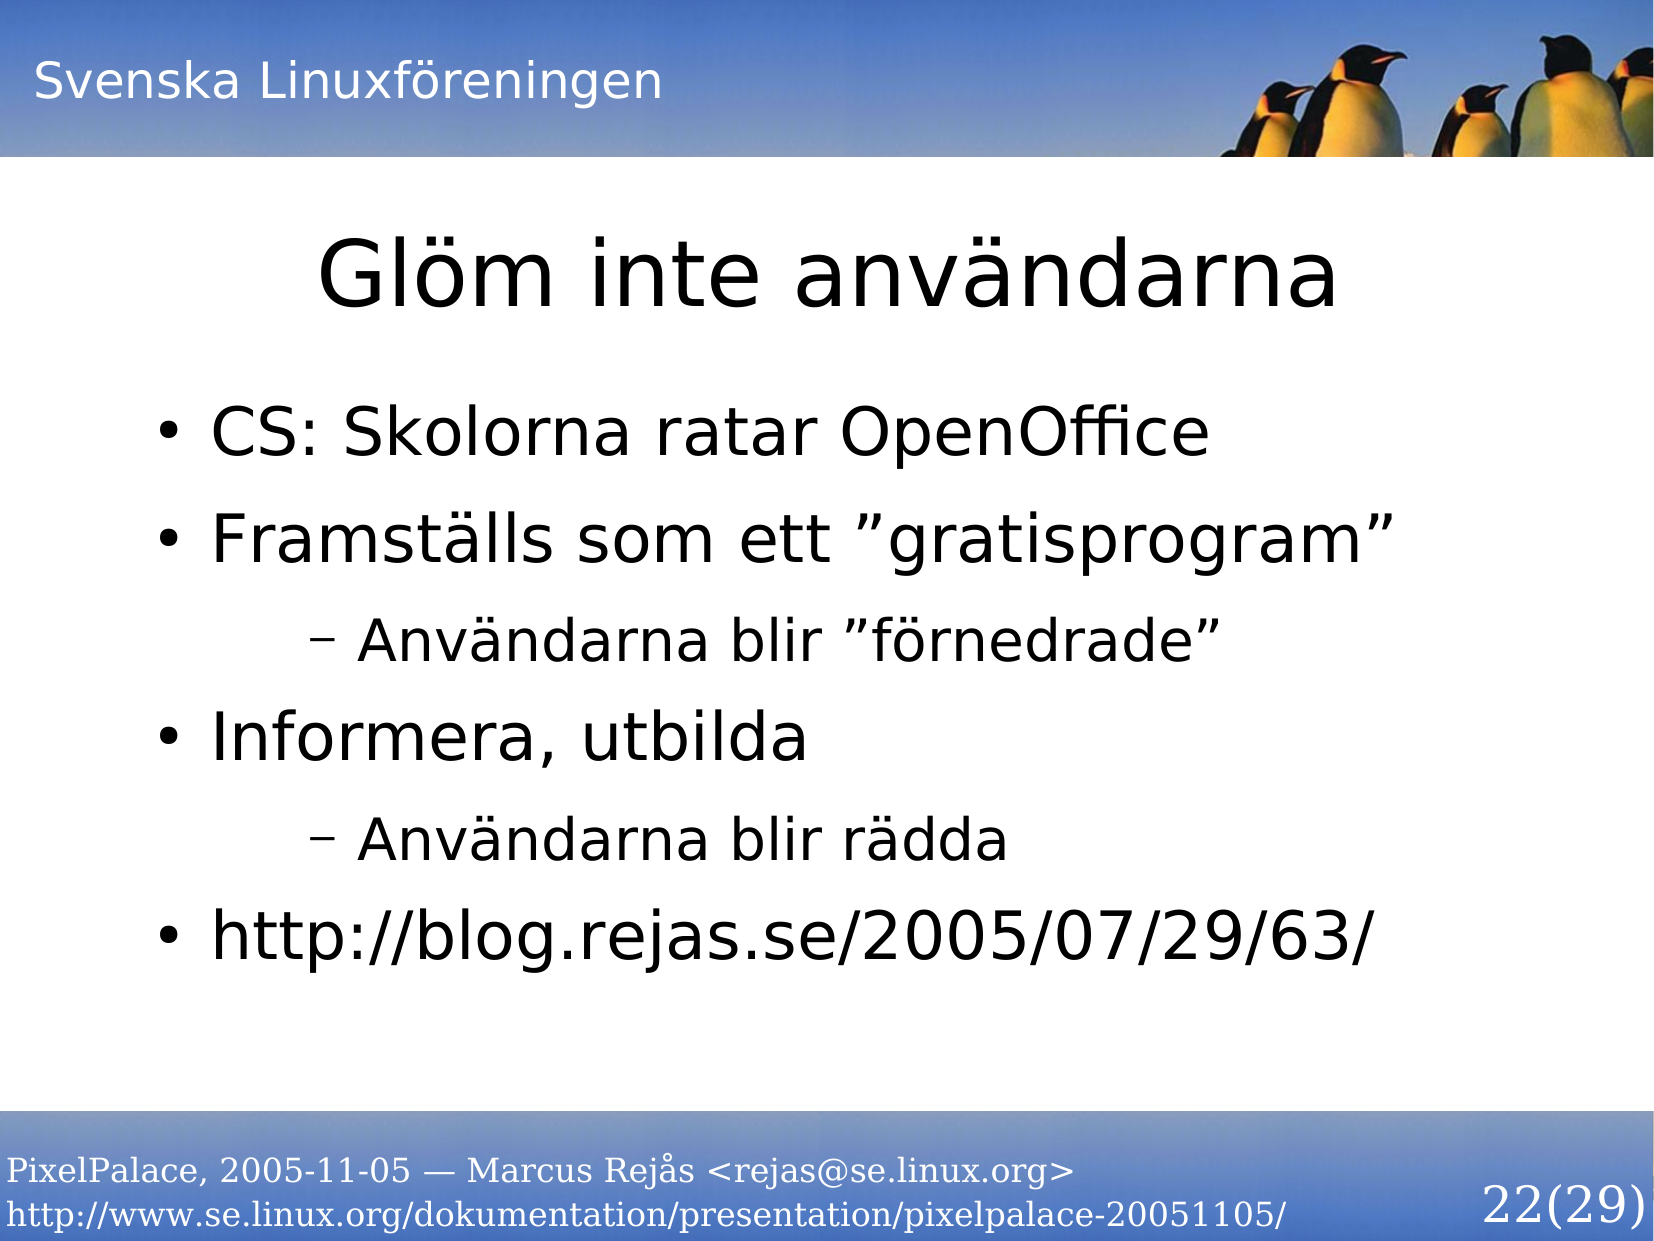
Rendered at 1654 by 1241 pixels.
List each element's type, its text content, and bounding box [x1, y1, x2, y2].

picture [0, 1111, 1654, 1241]
picture [0, 0, 1654, 157]
title Glöm inte användarna [123, 160, 1537, 389]
list CS: Skolorna ratar OpenOffice Framställs som ett ”gratisprogram” Användarna blir ”förnedrade” Informera, utbilda Användarna blir rädda http://blog.rejas.se/2005/07/29/63/ [121, 392, 1534, 1092]
